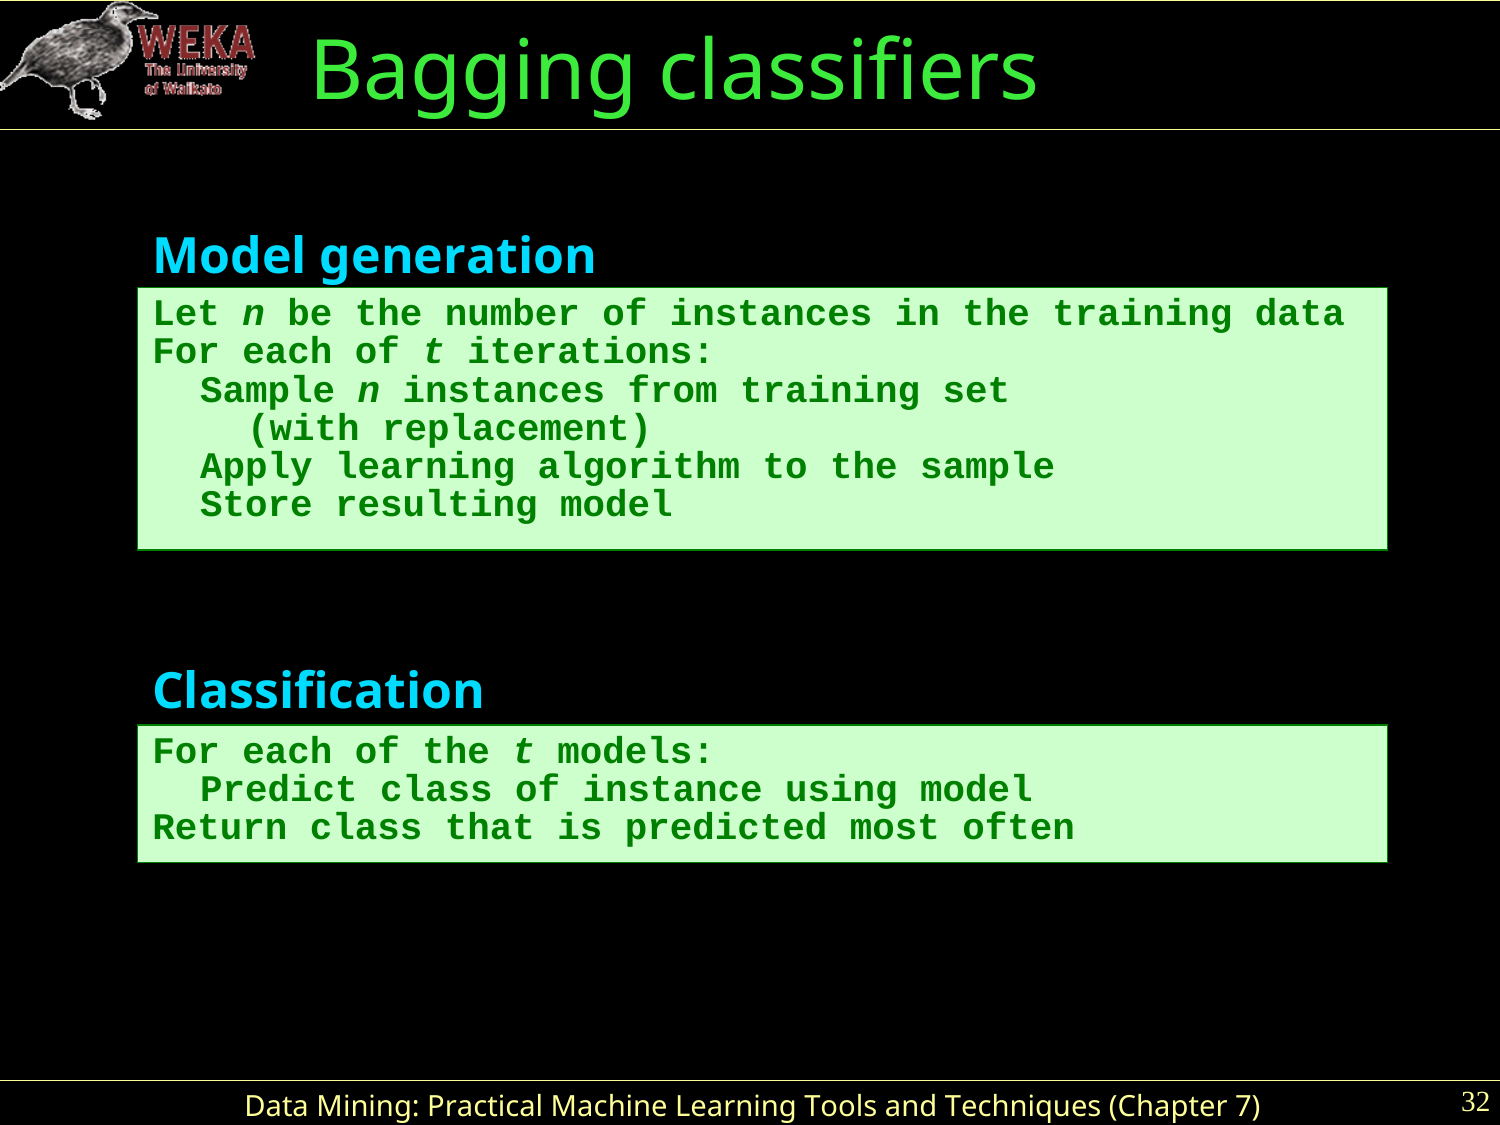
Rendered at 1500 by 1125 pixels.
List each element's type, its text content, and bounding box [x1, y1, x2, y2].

picture [0, 1, 266, 129]
text_box For each of the t models: Predict class of instance using model Return class that is predicted most often [137, 725, 1388, 863]
text_box Let n be the number of instances in the training data For each of t iterations: Sample n instances from training set (with replacement) Apply learning algorithm to the sample Store resulting model [137, 287, 1388, 550]
text_box Model generation [137, 212, 1325, 303]
text_box Classification [137, 647, 1325, 738]
title Bagging classifiers [295, 0, 1500, 148]
